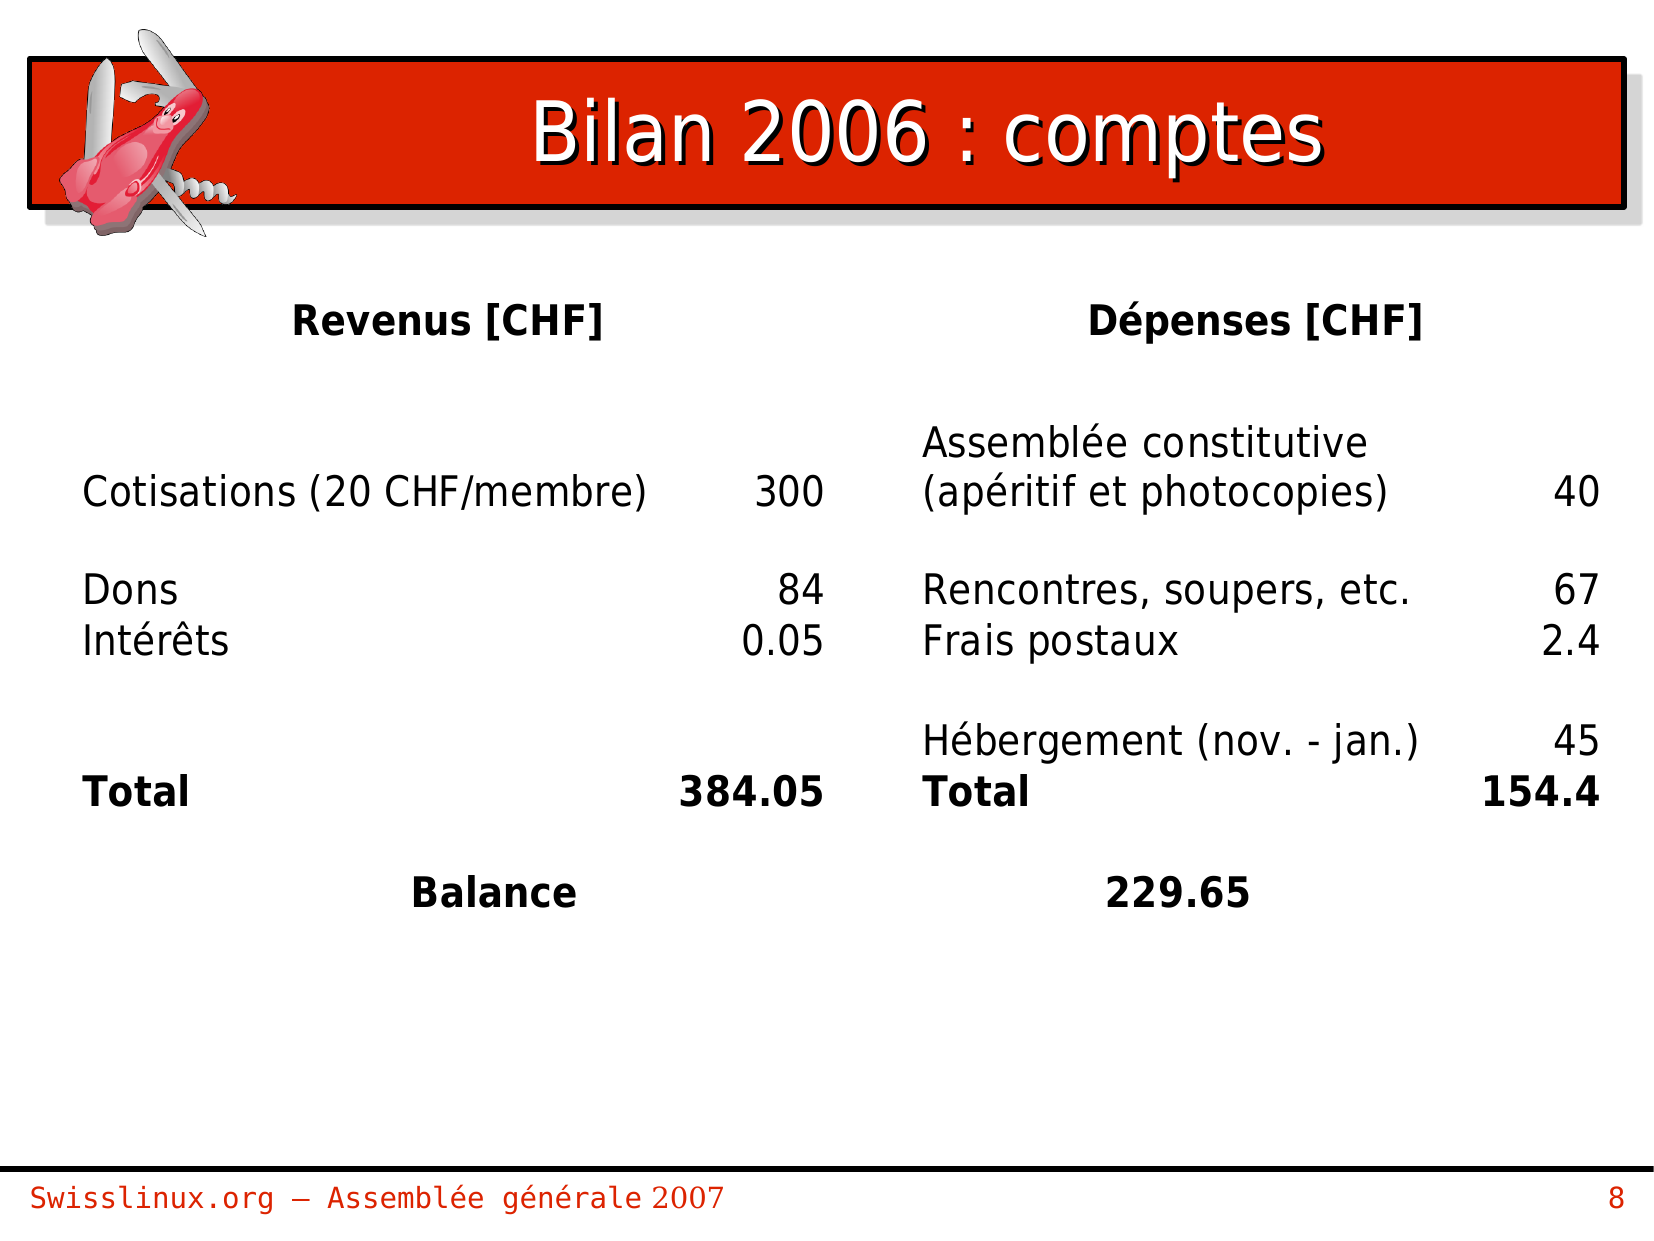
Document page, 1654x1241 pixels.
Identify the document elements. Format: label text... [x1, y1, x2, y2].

title Bilan 2006 : comptes [259, 84, 1595, 182]
picture [59, 29, 237, 237]
chart [80, 295, 1606, 1124]
